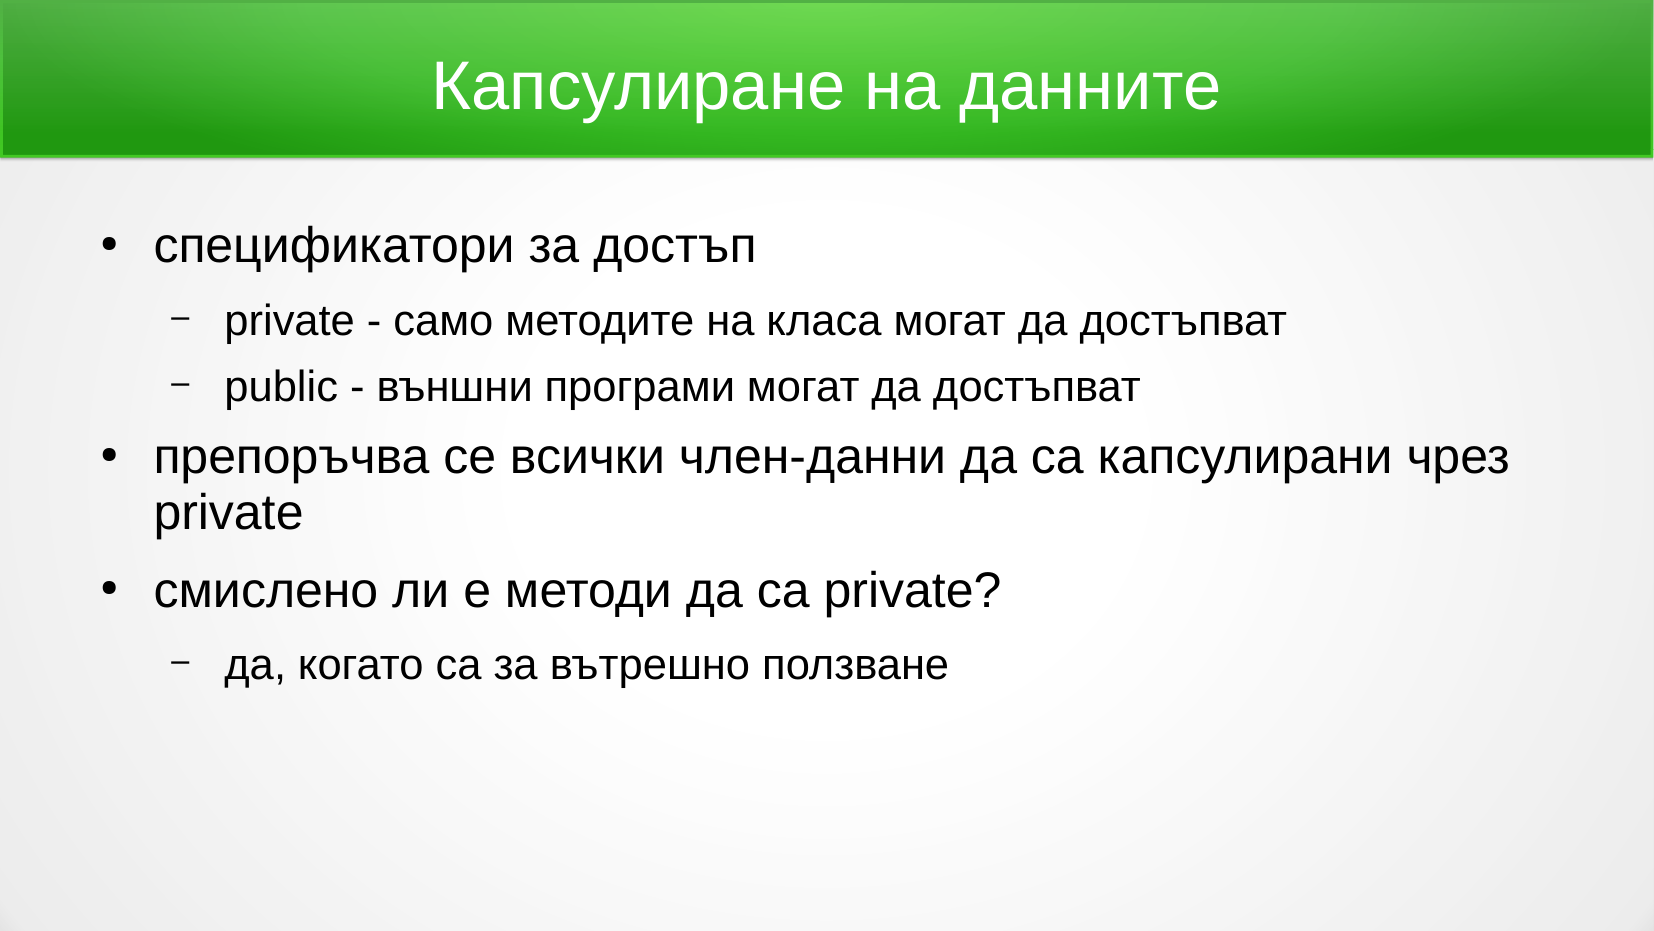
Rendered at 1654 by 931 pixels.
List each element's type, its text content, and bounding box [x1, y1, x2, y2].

list спецификатори за достъп private - само методите на класа могат да достъпват public - външни програми могат да достъпват препоръчва се всички член-данни да са капсулирани чрез private смислено ли е методи да са private? да, когато са за вътрешно ползване [82, 217, 1538, 875]
title Капсулиране на данните [82, 37, 1571, 135]
